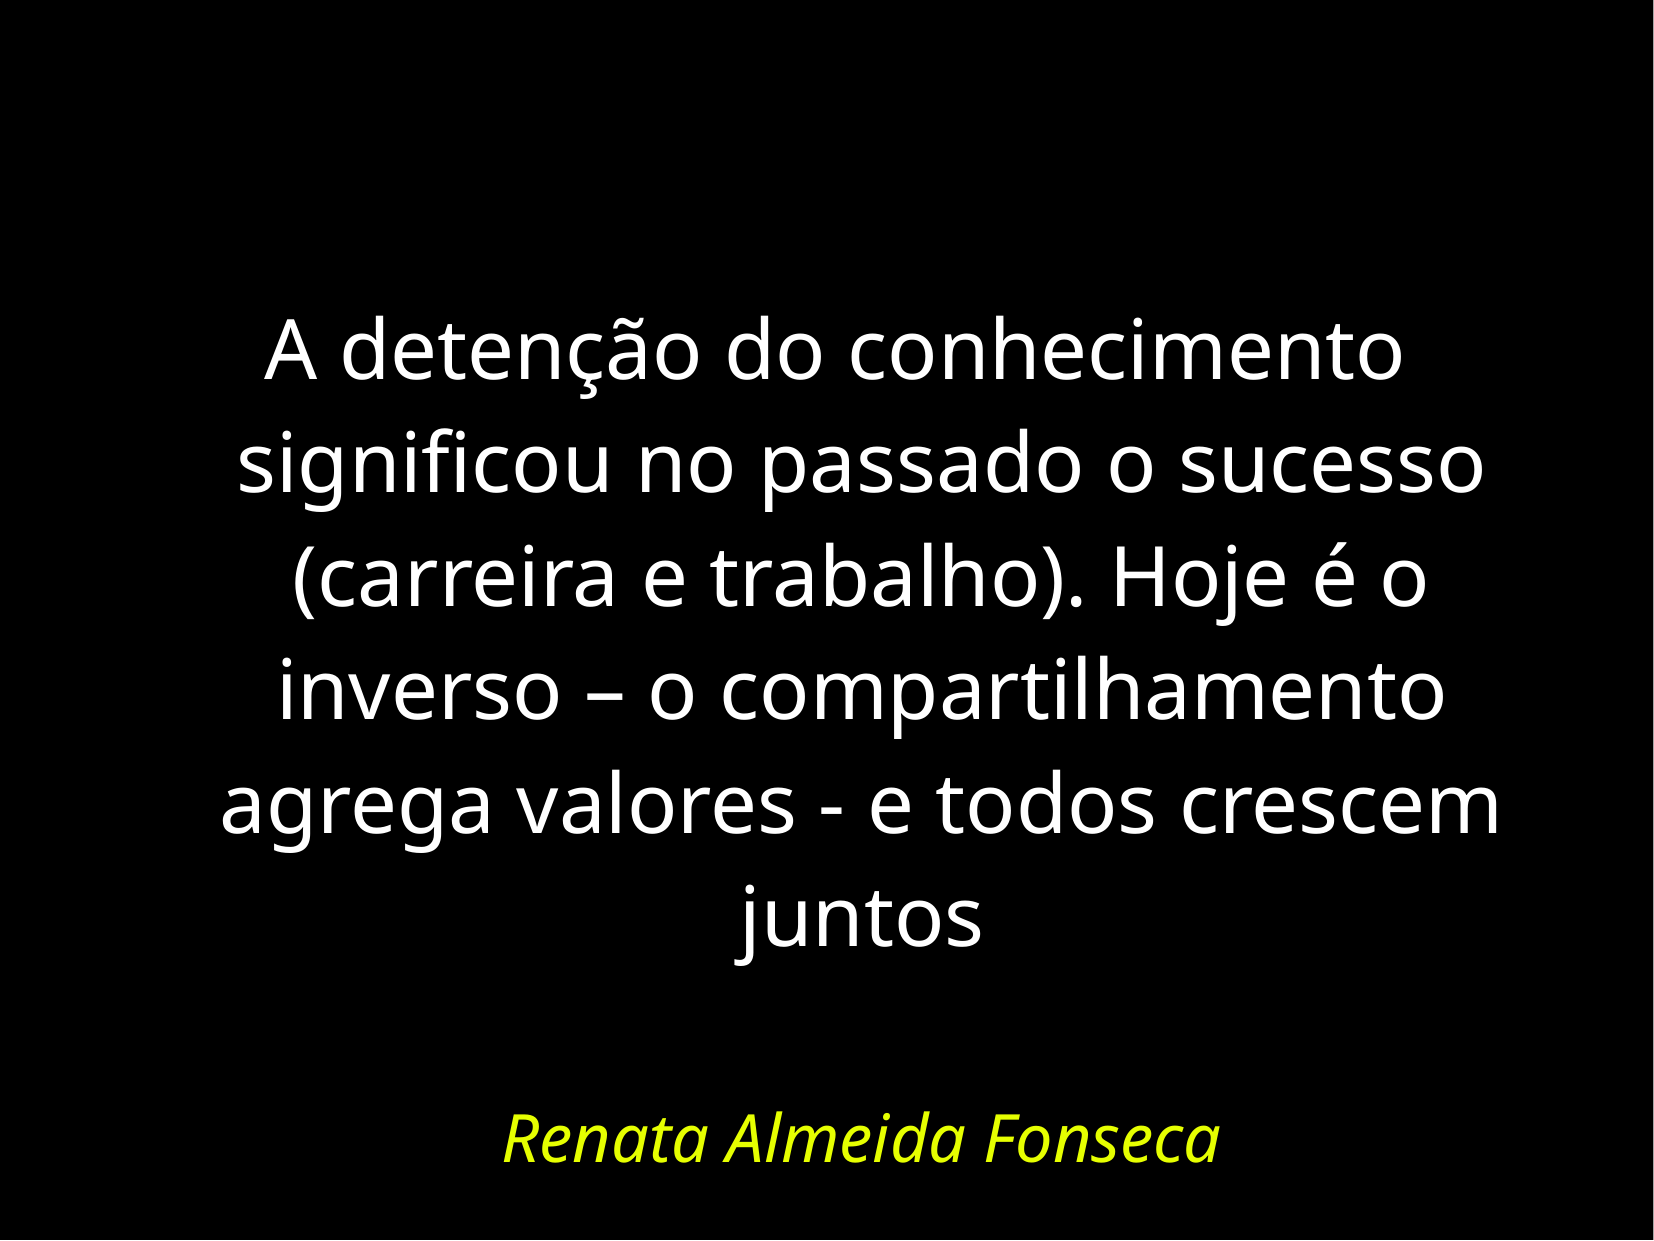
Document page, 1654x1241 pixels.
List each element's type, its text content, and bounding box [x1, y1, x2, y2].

list A detenção do conhecimento significou no passado o sucesso (carreira e trabalho). Hoje é o inverso – o compartilhamento agrega valores - e todos crescem juntos Renata Almeida Fonseca [82, 290, 1571, 1094]
